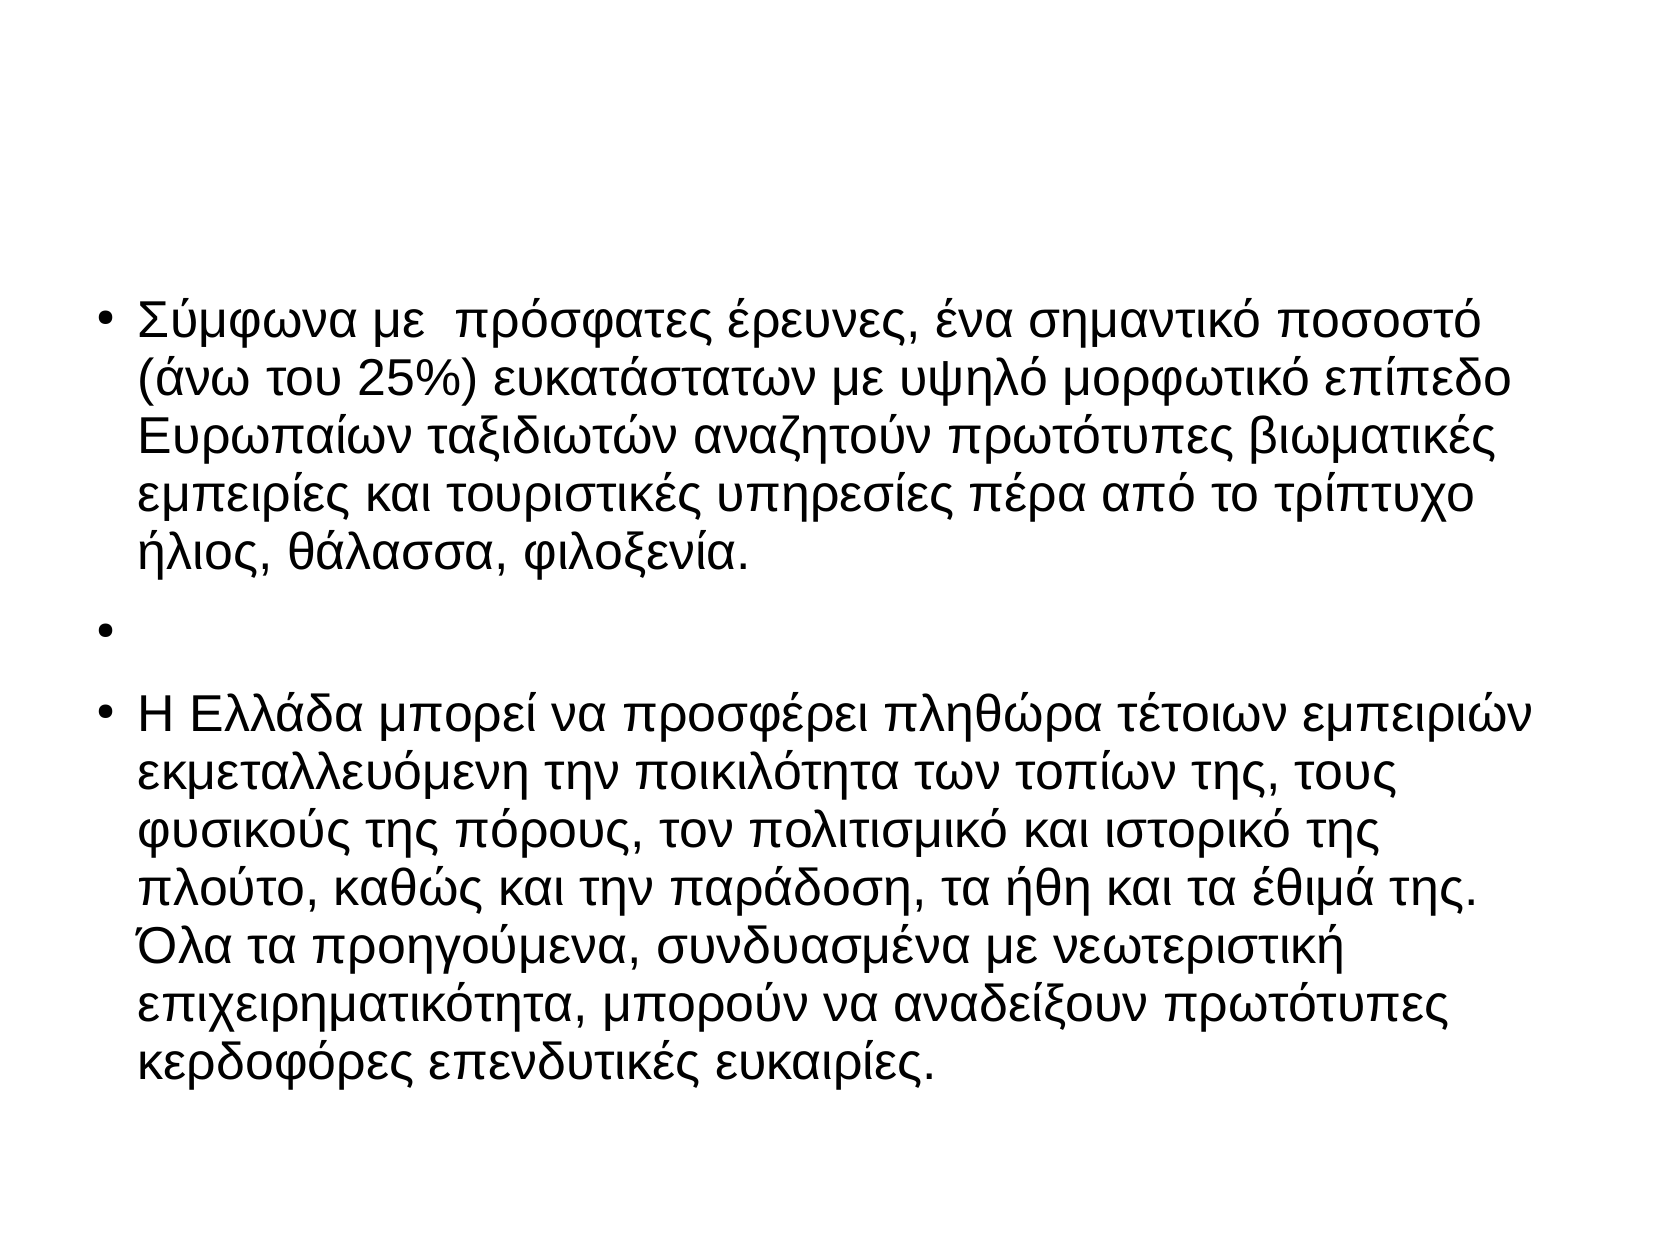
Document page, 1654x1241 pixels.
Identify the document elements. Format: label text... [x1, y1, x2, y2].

list Σύμφωνα με πρόσφατες έρευνες, ένα σημαντικό ποσοστό (άνω του 25%) ευκατάστατων με υψηλό μορφωτικό επίπεδο Ευρωπαίων ταξιδιωτών αναζητούν πρωτότυπες βιωματικές εμπειρίες και τουριστικές υπηρεσίες πέρα από το τρίπτυχο ήλιος, θάλασσα, φιλοξενία. Η Ελλάδα μπορεί να προσφέρει πληθώρα τέτοιων εμπειριών εκμεταλλευόμενη την ποικιλότητα των τοπίων της, τους φυσικούς της πόρους, τον πολιτισμικό και ιστορικό της πλούτο, καθώς και την παράδοση, τα ήθη και τα έθιμά της. Όλα τα προηγούμενα, συνδυασμένα με νεωτεριστική επιχειρηματικότητα, μπορούν να αναδείξουν πρωτότυπες κερδοφόρες επενδυτικές ευκαιρίες. [82, 290, 1571, 1109]
